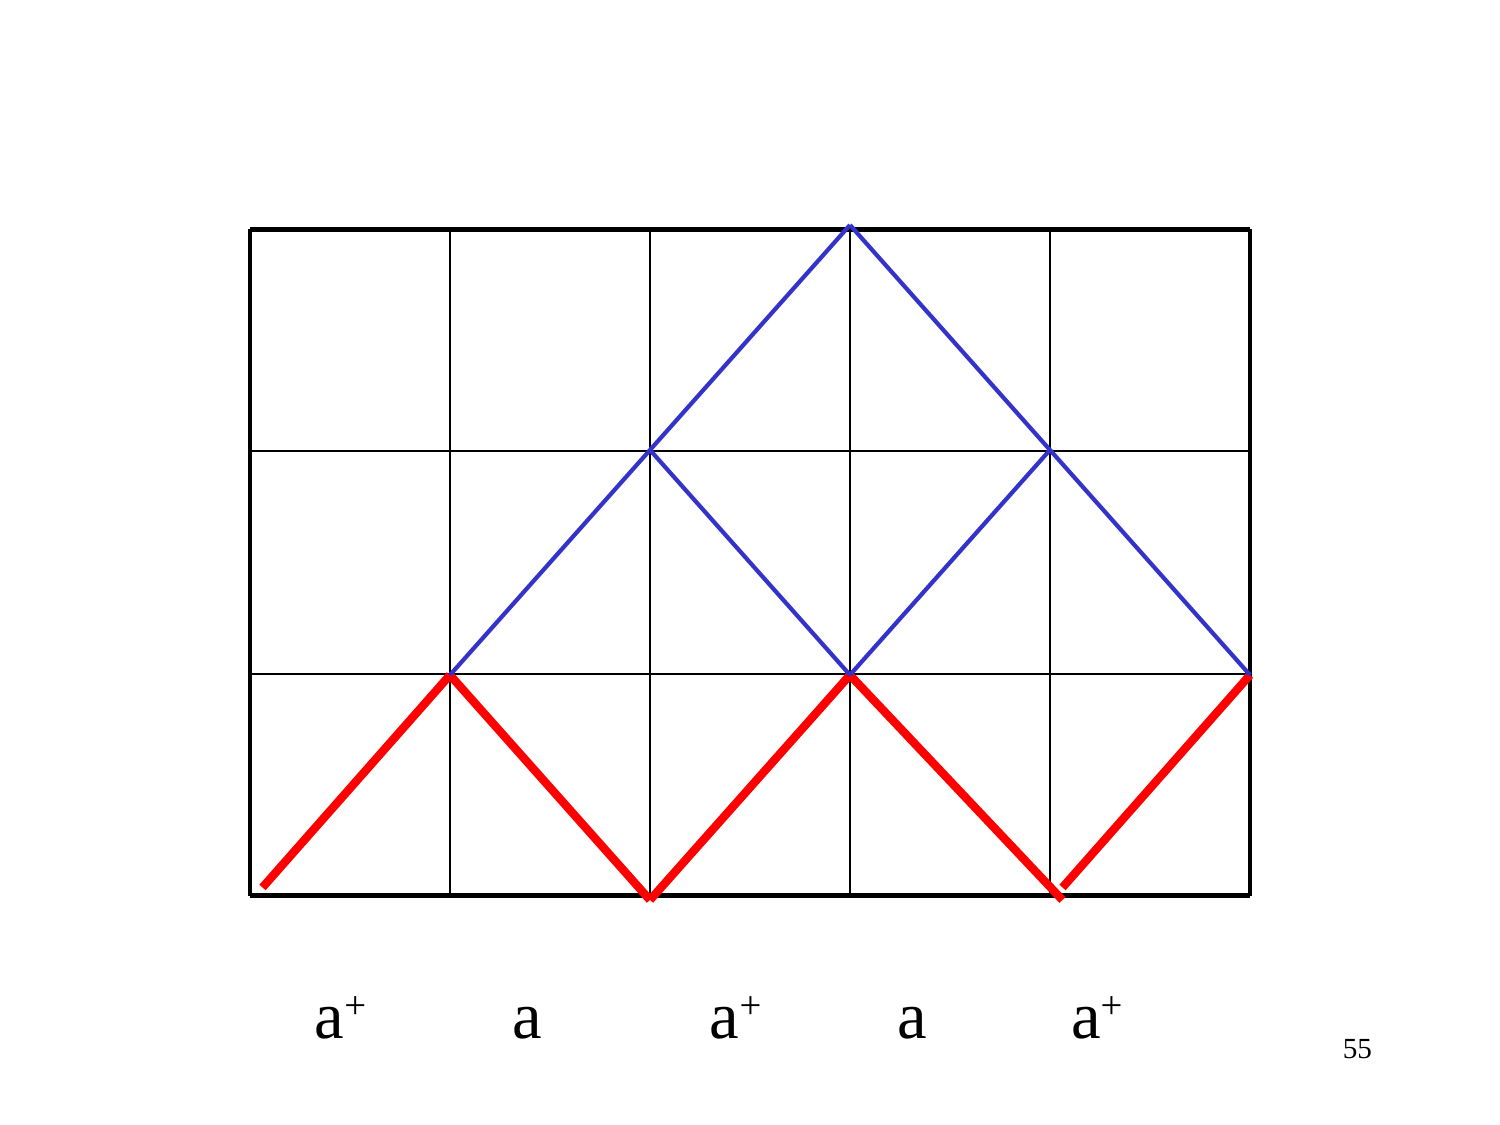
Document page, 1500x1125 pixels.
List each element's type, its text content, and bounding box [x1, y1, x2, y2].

text_box a+ a a+ a a+ [249, 975, 1276, 1061]
